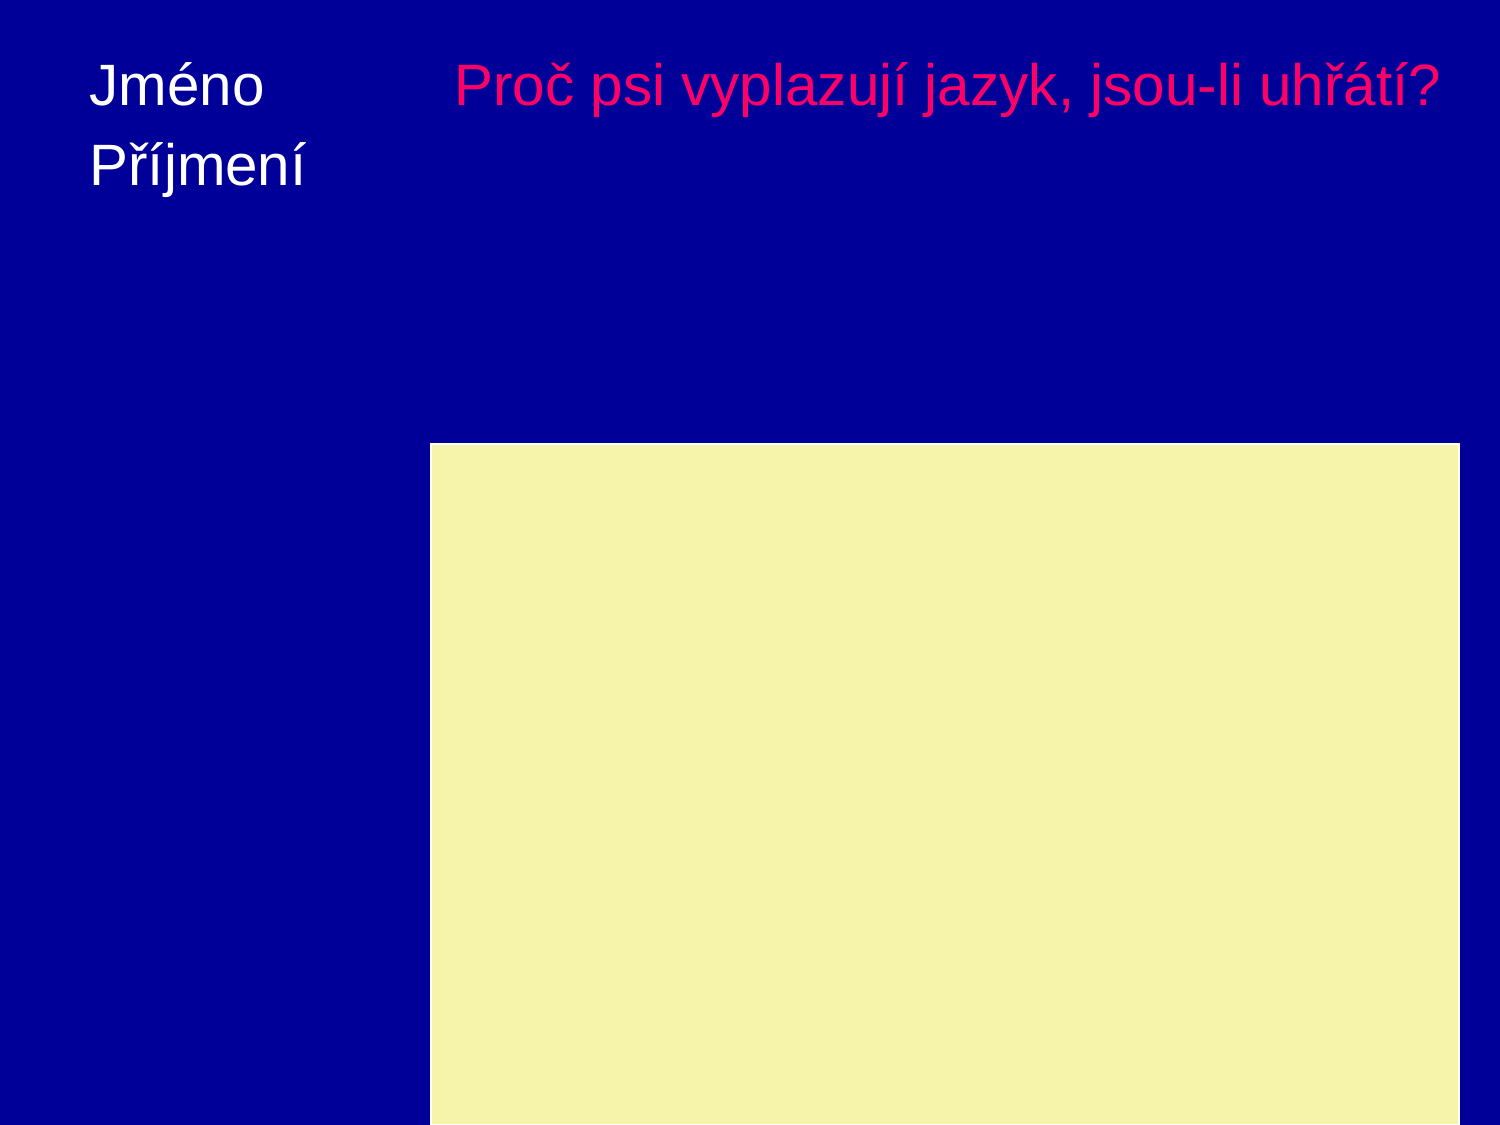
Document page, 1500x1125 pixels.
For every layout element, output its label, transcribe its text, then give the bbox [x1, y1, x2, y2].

text_box Jméno Příjmení [75, 45, 440, 525]
text_box Proč psi vyplazují jazyk, jsou-li uhřátí? [440, 45, 1459, 444]
text_box [430, 444, 1459, 1125]
